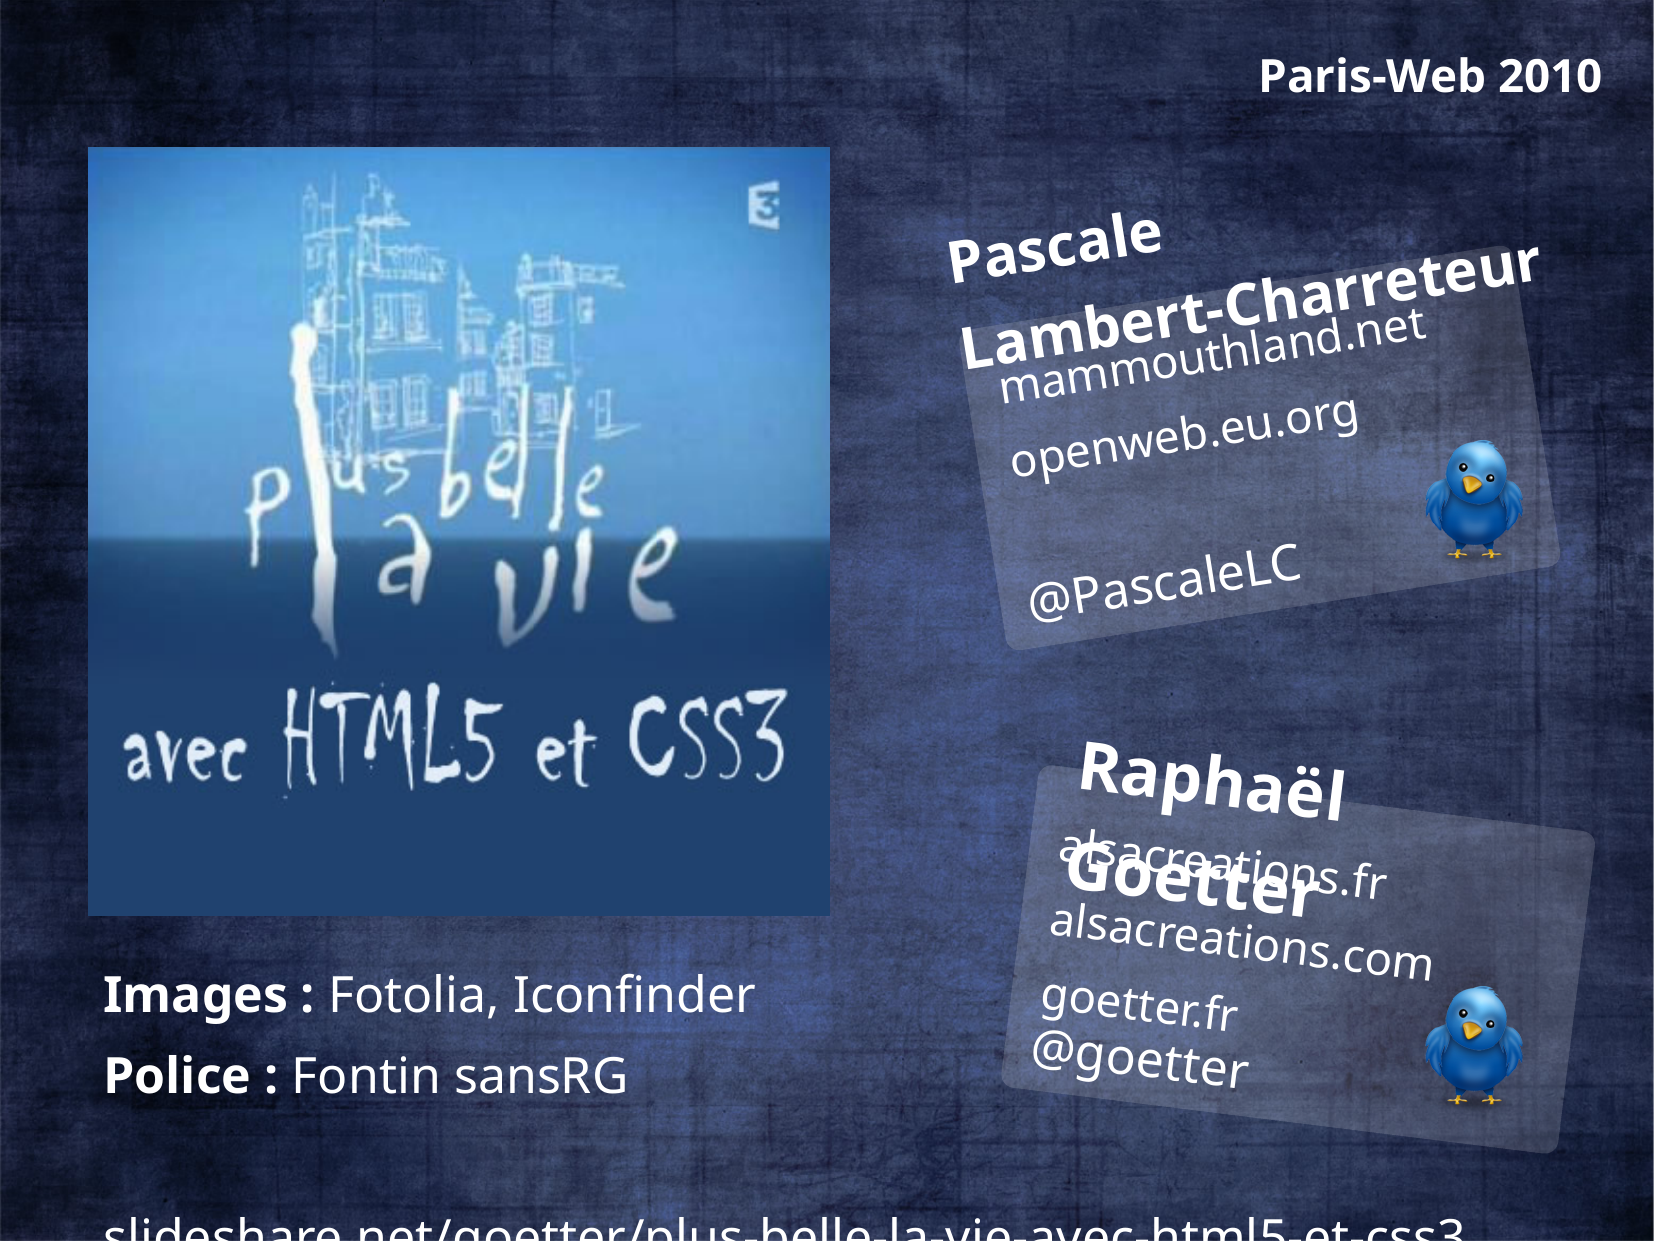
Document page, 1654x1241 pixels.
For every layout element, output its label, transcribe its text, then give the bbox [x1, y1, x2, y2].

text_box Pascale Lambert-Charreteur [923, 94, 1654, 655]
text_box [1017, 765, 1163, 944]
text_box [1172, 804, 1595, 944]
picture [1411, 440, 1536, 565]
text_box Raphaël Goetter [1060, 699, 1588, 854]
text_box alsacreations.fr alsacreations.com goetter.fr [1032, 796, 1491, 944]
text_box Images : Fotolia, Iconfinder Police : Fontin sansRG slideshare.net/goetter/plus-belle-la-vie-avec-html5-et-css3 [88, 944, 1625, 1241]
picture [0, 0, 1654, 1241]
